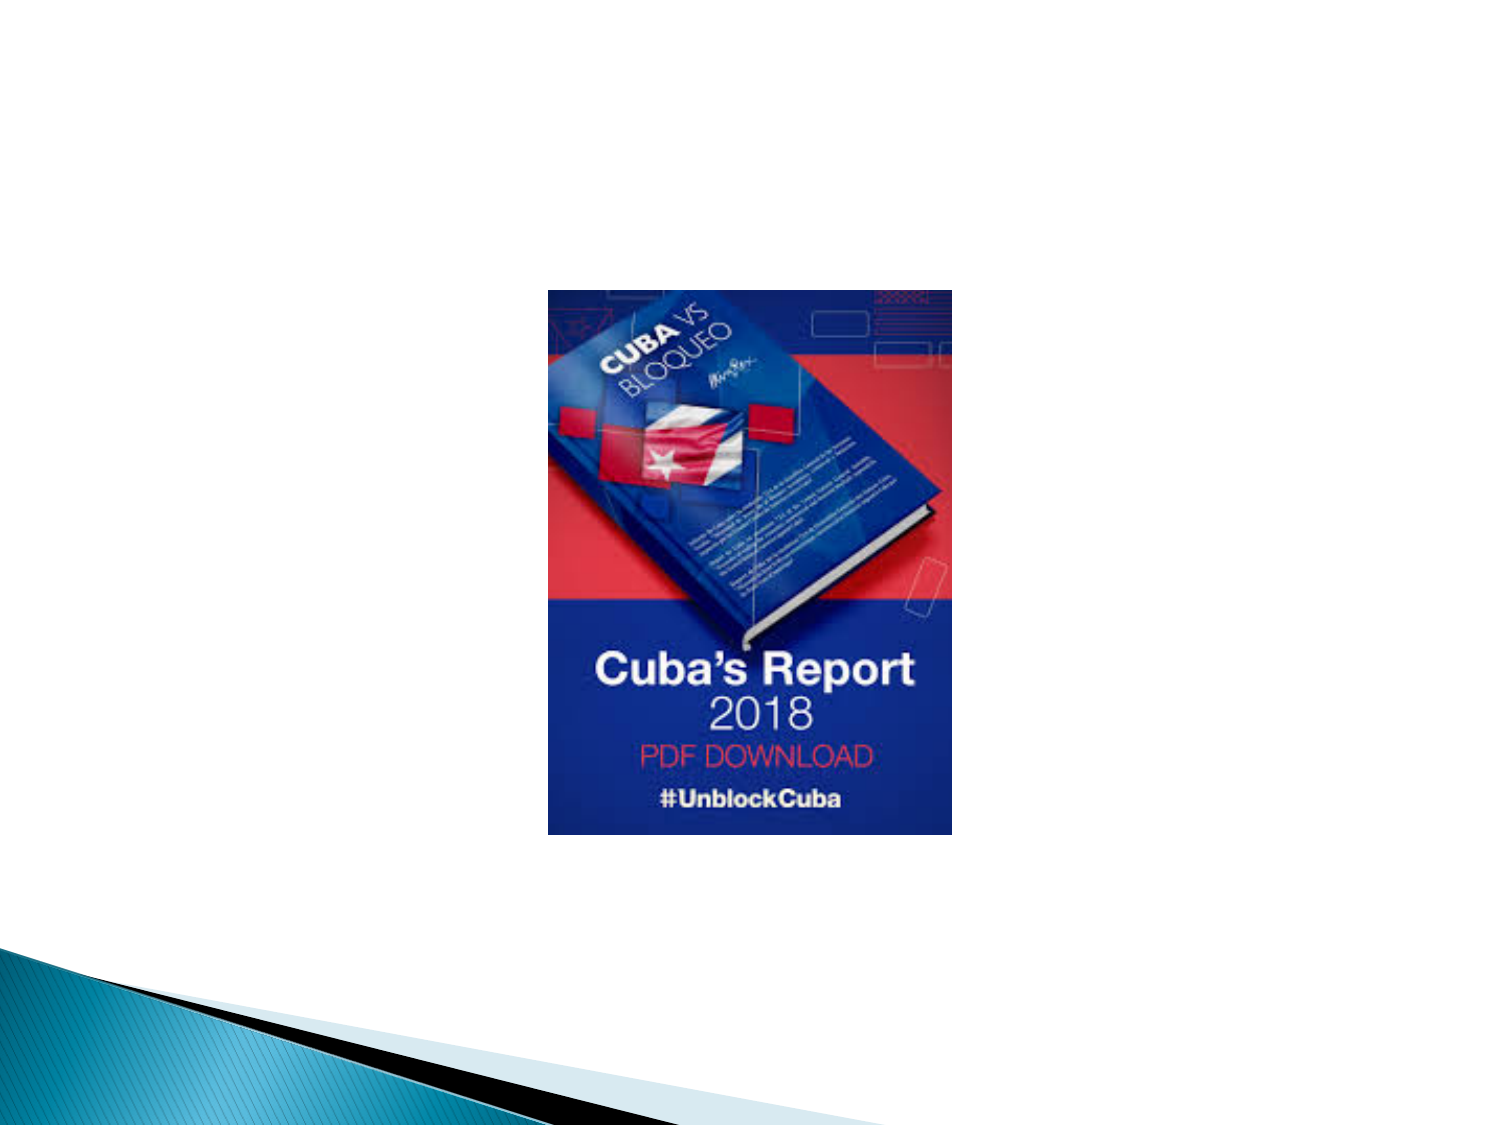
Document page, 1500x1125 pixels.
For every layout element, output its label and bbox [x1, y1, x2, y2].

picture [0, 947, 559, 1125]
picture [548, 290, 952, 835]
